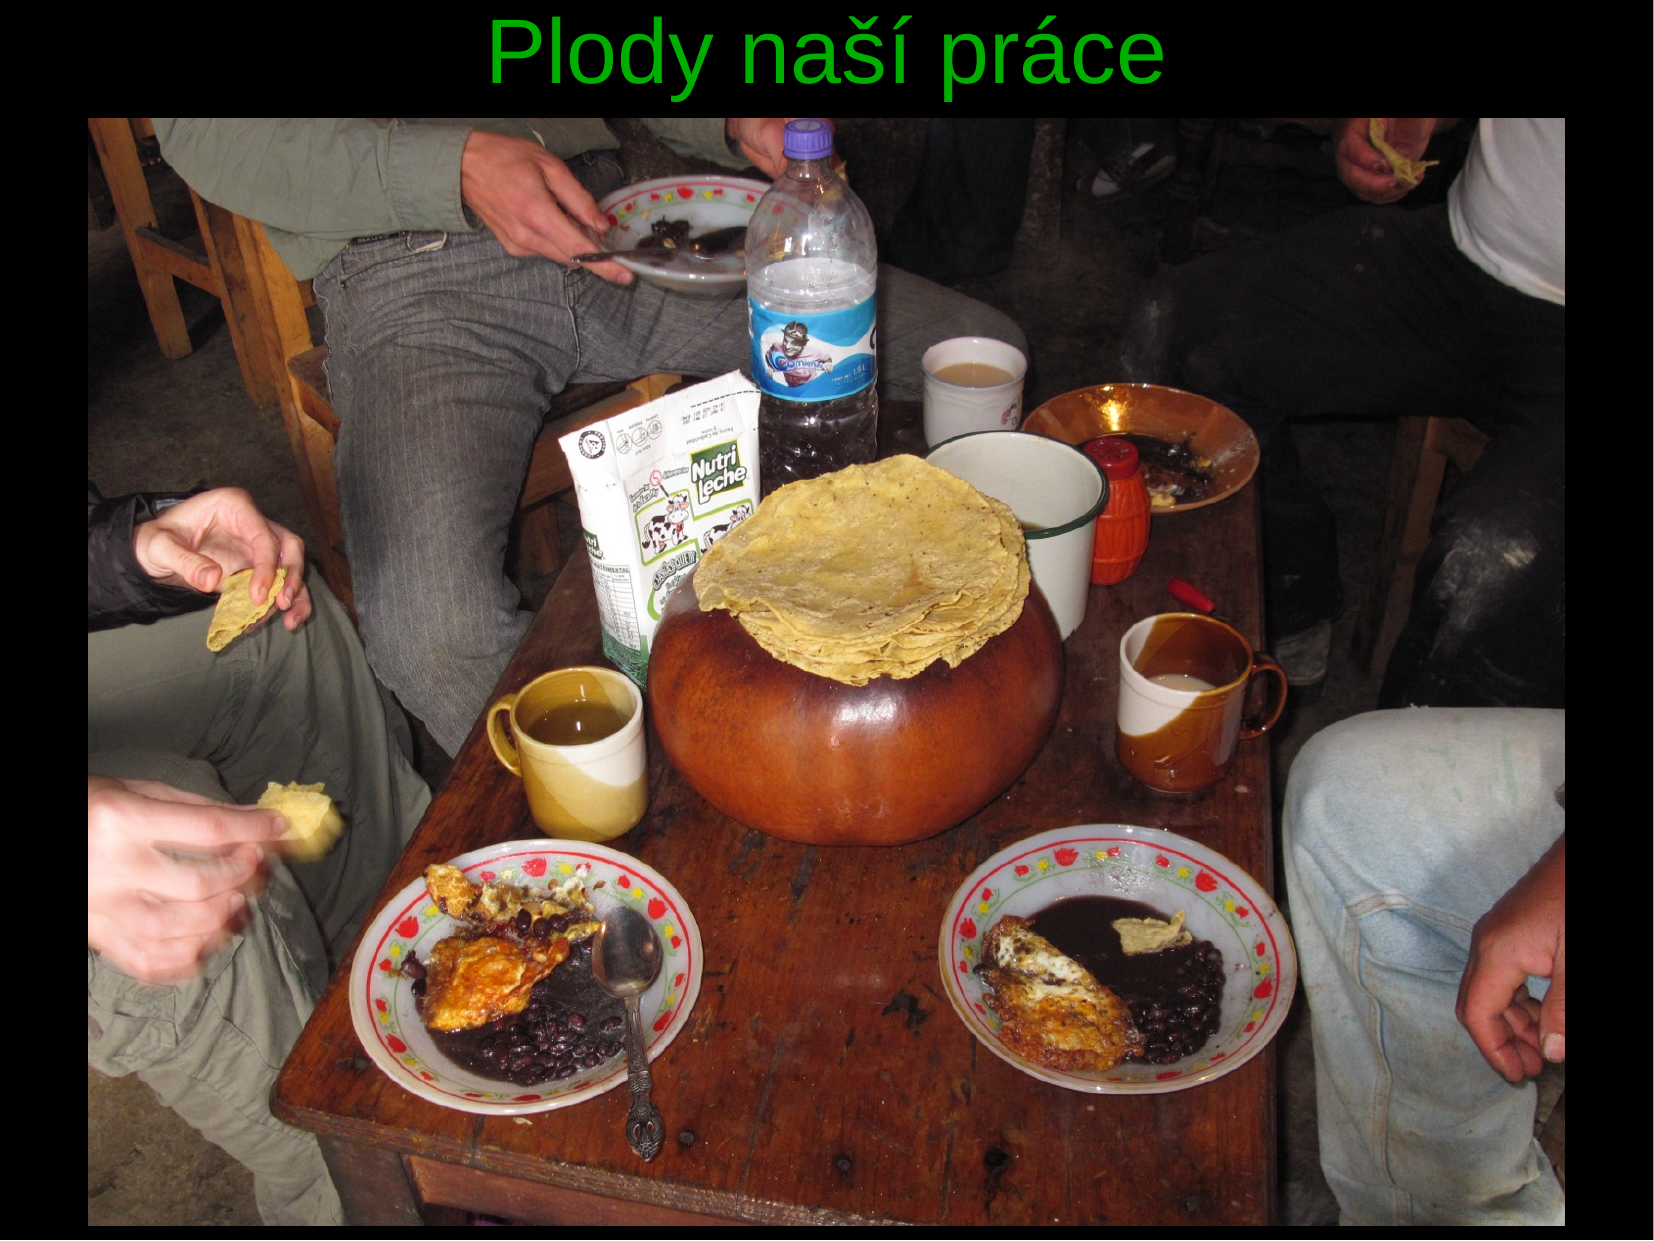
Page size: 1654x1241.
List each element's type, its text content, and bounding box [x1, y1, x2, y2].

picture [88, 118, 1565, 1226]
title Plody naší práce [82, 0, 1571, 148]
